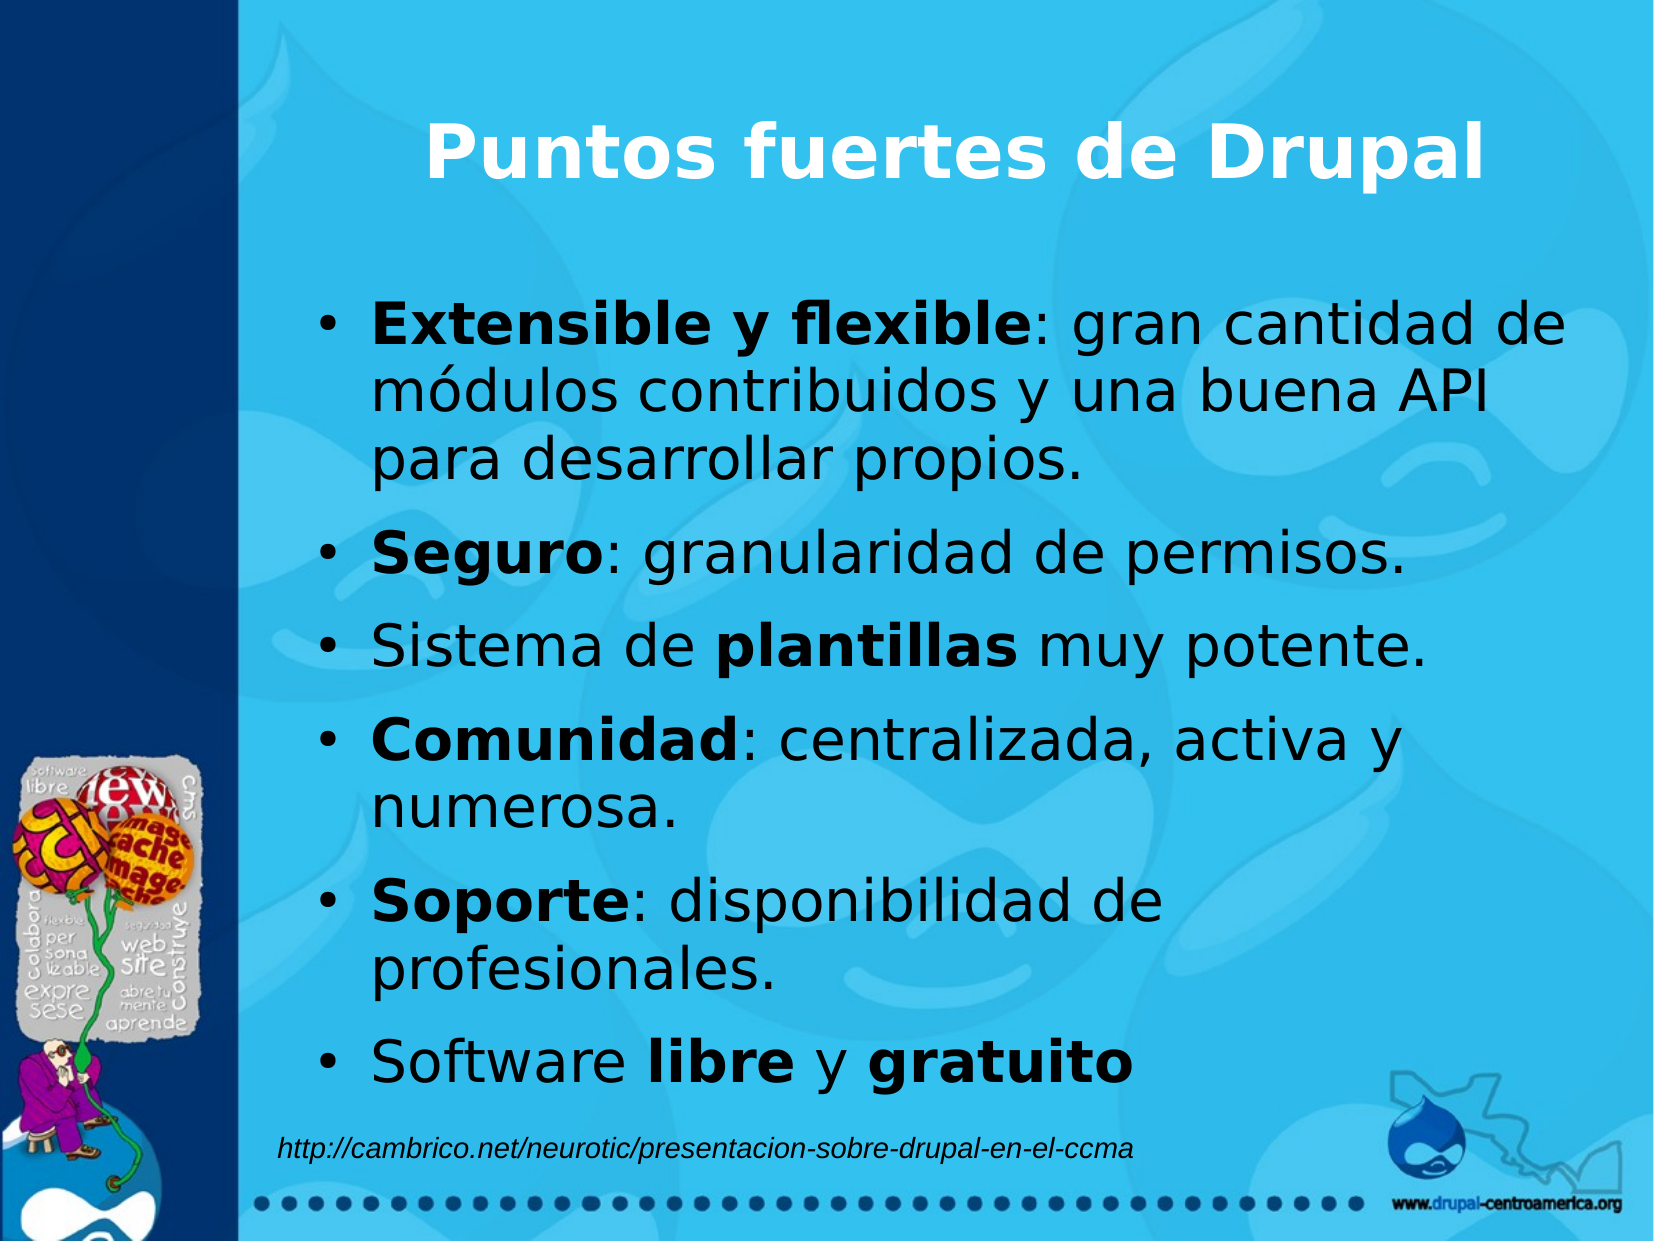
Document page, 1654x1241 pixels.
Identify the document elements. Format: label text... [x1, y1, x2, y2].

picture [0, 0, 1654, 1241]
list Extensible y flexible: gran cantidad de módulos contribuidos y una buena API para desarrollar propios. Seguro: granularidad de permisos. Sistema de plantillas muy potente. Comunidad: centralizada, activa y numerosa. Soporte: disponibilidad de profesionales. Software libre y gratuito [300, 290, 1571, 1109]
text_box http://cambrico.net/neurotic/presentacion-sobre-drupal-en-el-ccma [262, 1125, 1351, 1173]
title Puntos fuertes de Drupal [300, 56, 1613, 250]
